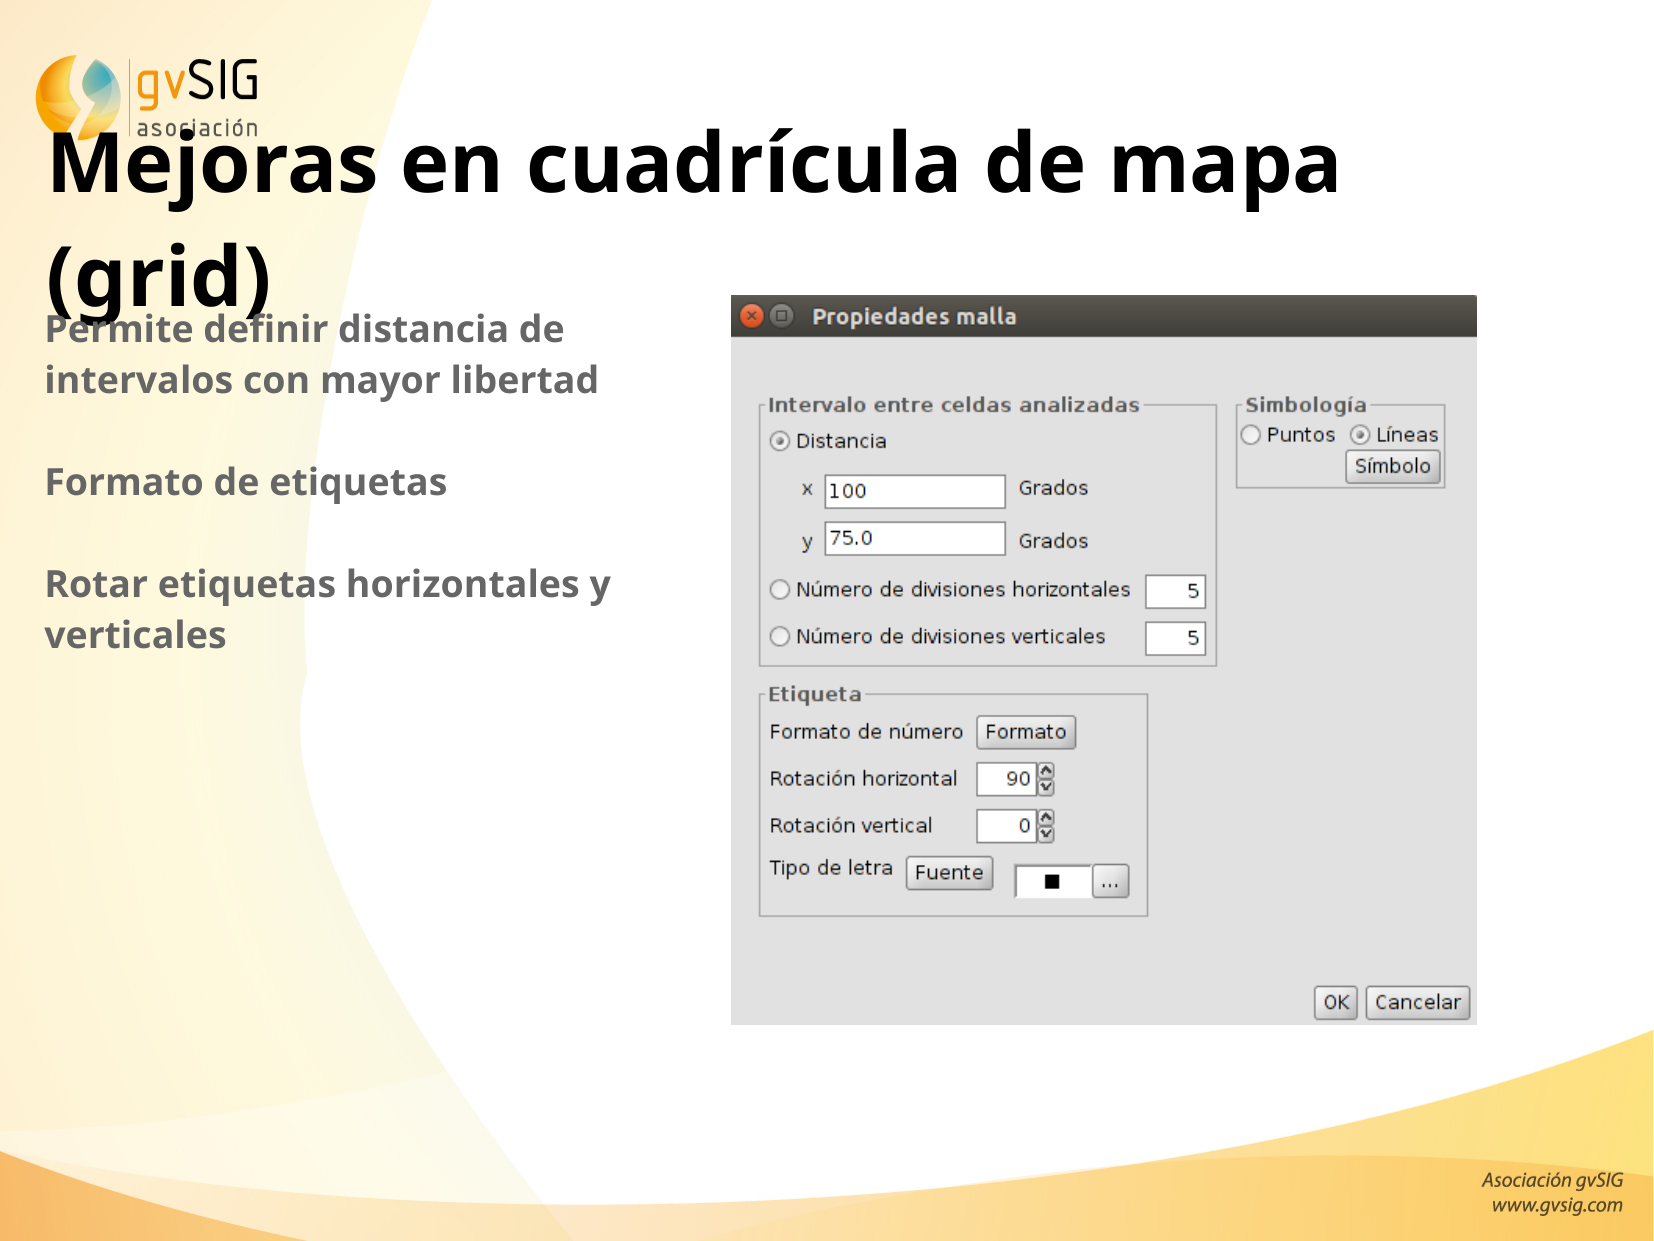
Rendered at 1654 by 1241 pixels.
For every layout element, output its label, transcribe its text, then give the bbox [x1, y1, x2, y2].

picture [0, 0, 1654, 1241]
title Mejoras en cuadrícula de mapa (grid) [46, 170, 1534, 265]
text_box Permite definir distancia de intervalos con mayor libertad Formato de etiquetas Rotar etiquetas horizontales y verticales [29, 295, 709, 709]
